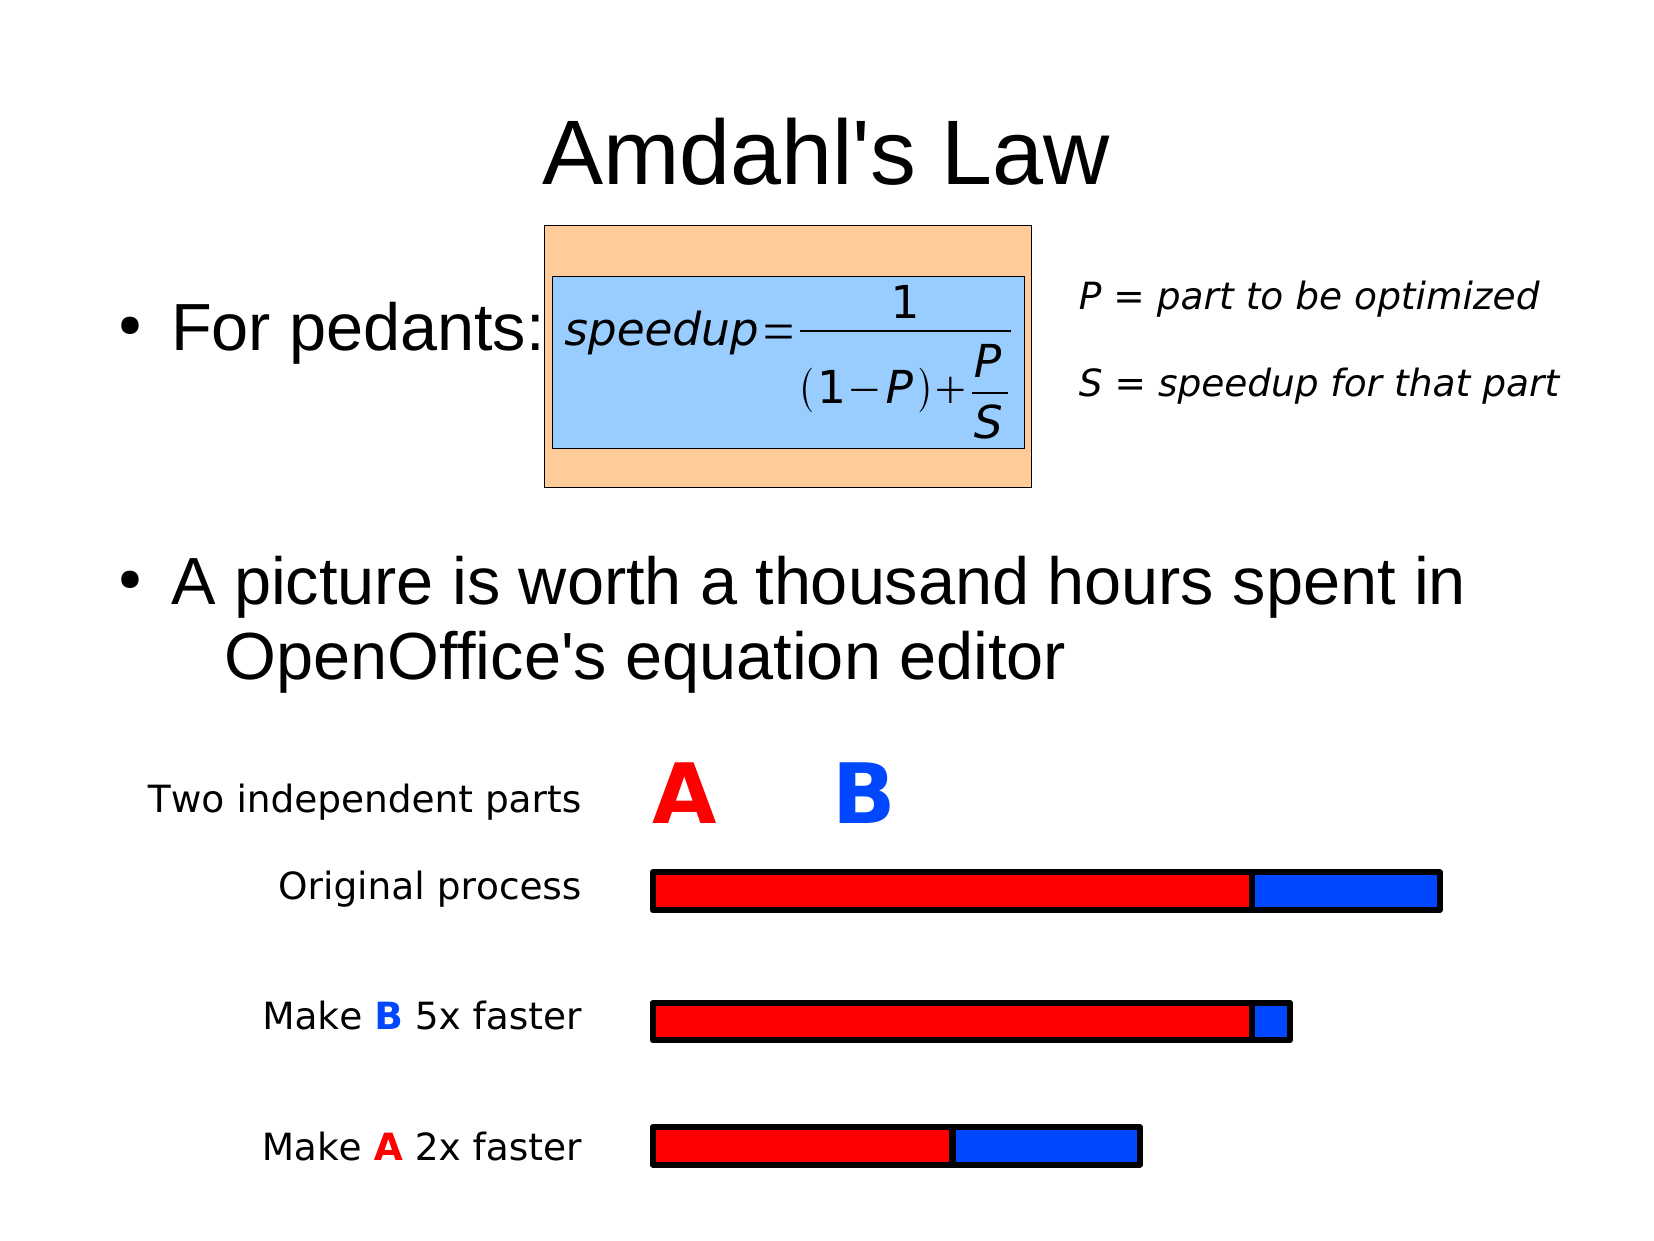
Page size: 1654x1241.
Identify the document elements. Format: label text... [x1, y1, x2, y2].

text_box [652, 1002, 1290, 1041]
text_box [652, 1127, 1140, 1165]
text_box P = part to be optimized S = speedup for that part [1064, 267, 1575, 413]
title Amdahl's Law [82, 49, 1571, 257]
chart [552, 276, 1025, 290]
text_box A B [637, 739, 911, 851]
text_box [544, 257, 1032, 290]
list For pedants: A picture is worth a thousand hours spent in OpenOffice's equation editor [82, 290, 1571, 1109]
text_box [652, 872, 1440, 910]
text_box Two independent parts Original process Make B 5x faster Make A 2x faster [133, 770, 597, 1177]
